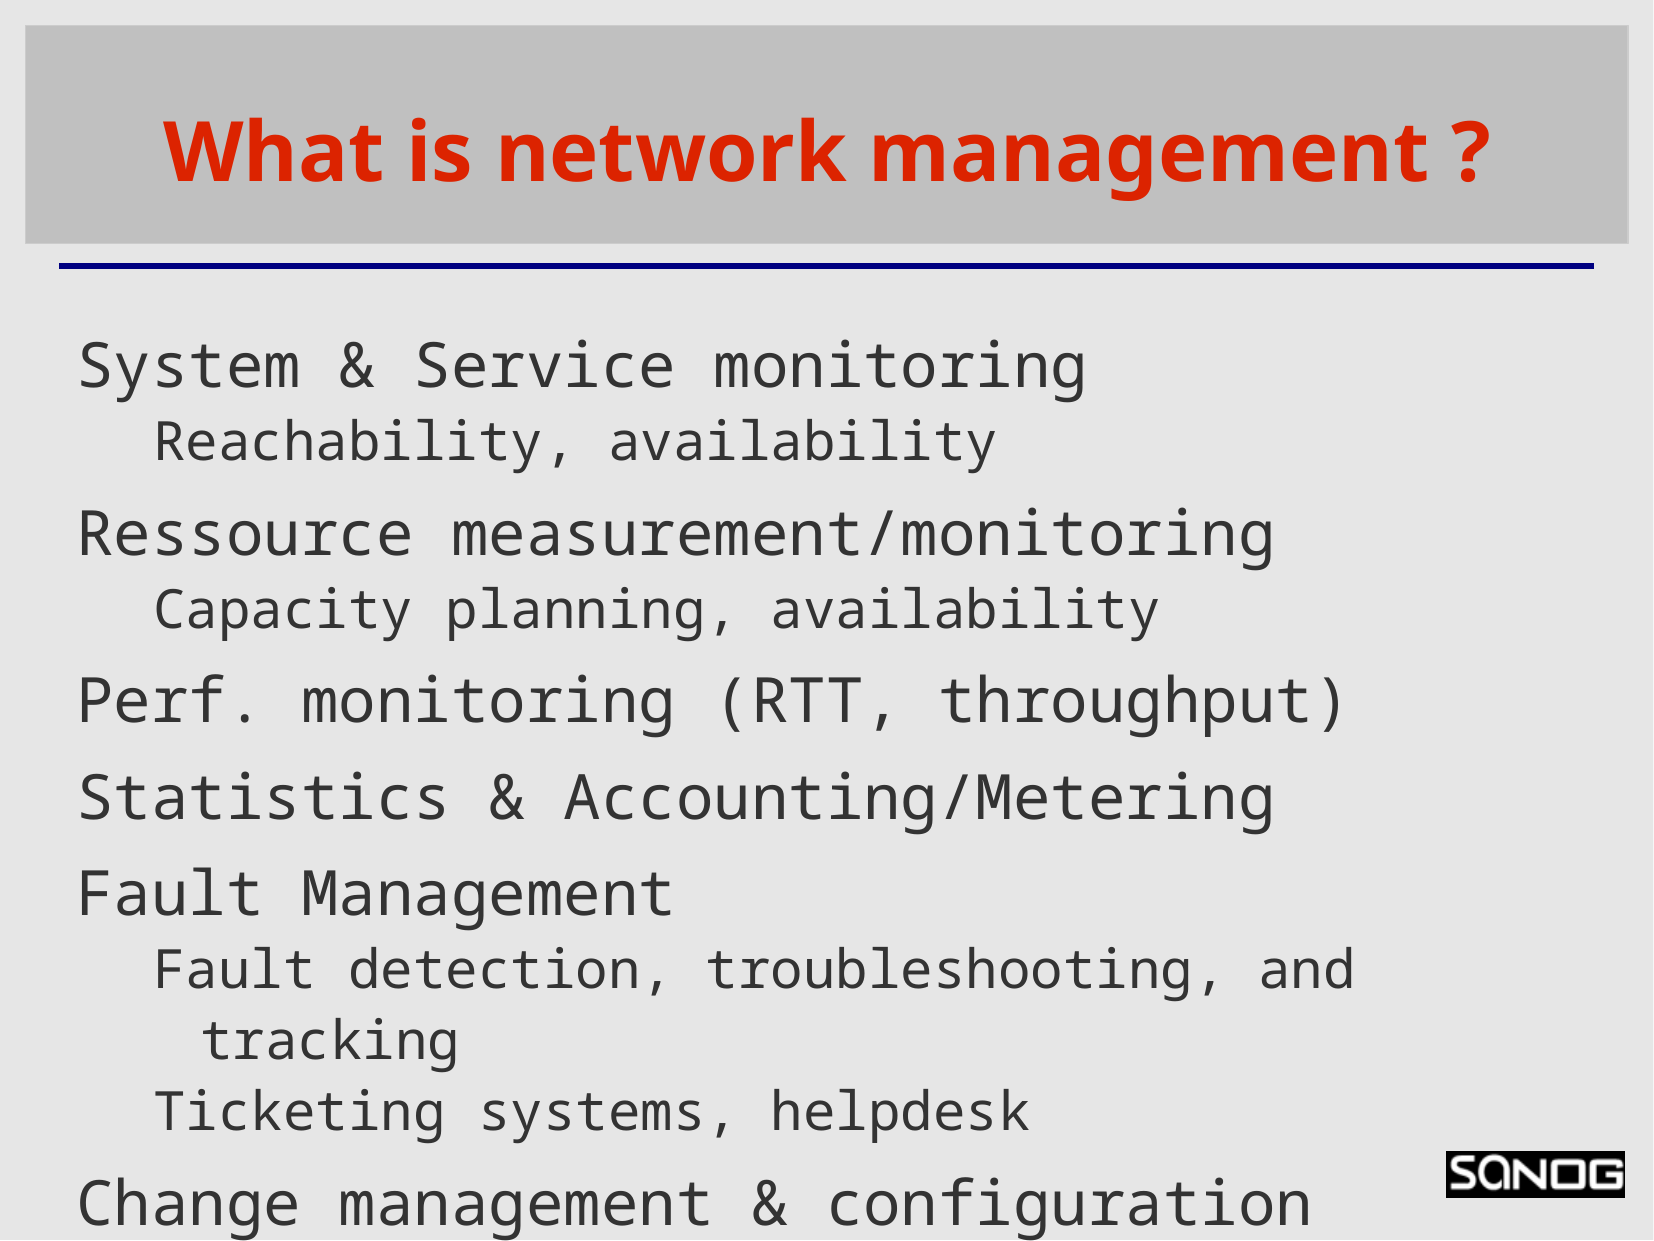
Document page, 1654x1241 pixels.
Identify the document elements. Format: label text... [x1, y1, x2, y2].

title What is network management ? [121, 46, 1534, 254]
picture [1595, 1151, 1625, 1198]
list System & Service monitoring Reachability, availability Ressource measurement/monitoring Capacity planning, availability Perf. monitoring (RTT, throughput) Statistics & Accounting/Metering Fault Management Fault detection, troubleshooting, and tracking Ticketing systems, helpdesk Change management & configuration monitoring [59, 322, 1595, 1213]
